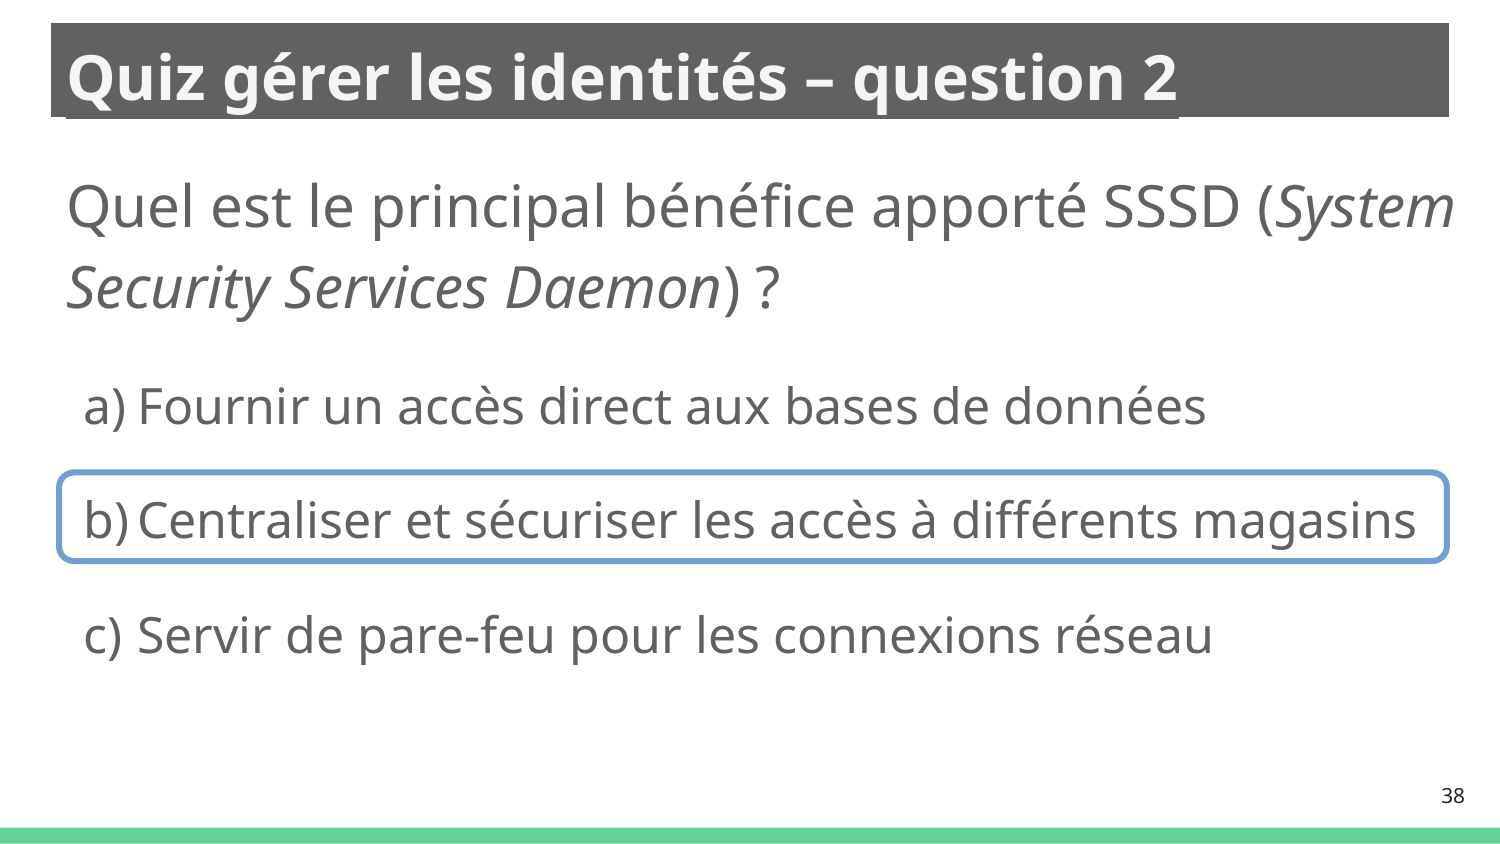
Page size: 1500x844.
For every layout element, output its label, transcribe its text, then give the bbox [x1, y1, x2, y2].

title Quiz gérer les identités – question 2 [51, 23, 1449, 117]
slide_number <numéro> [1389, 764, 1480, 830]
list Quel est le principal bénéfice apporté SSSD (System Security Services Daemon) ? Fournir un accès direct aux bases de données Centraliser et sécuriser les accès à différents magasins Servir de pare-feu pour les connexions réseau [51, 144, 1477, 679]
